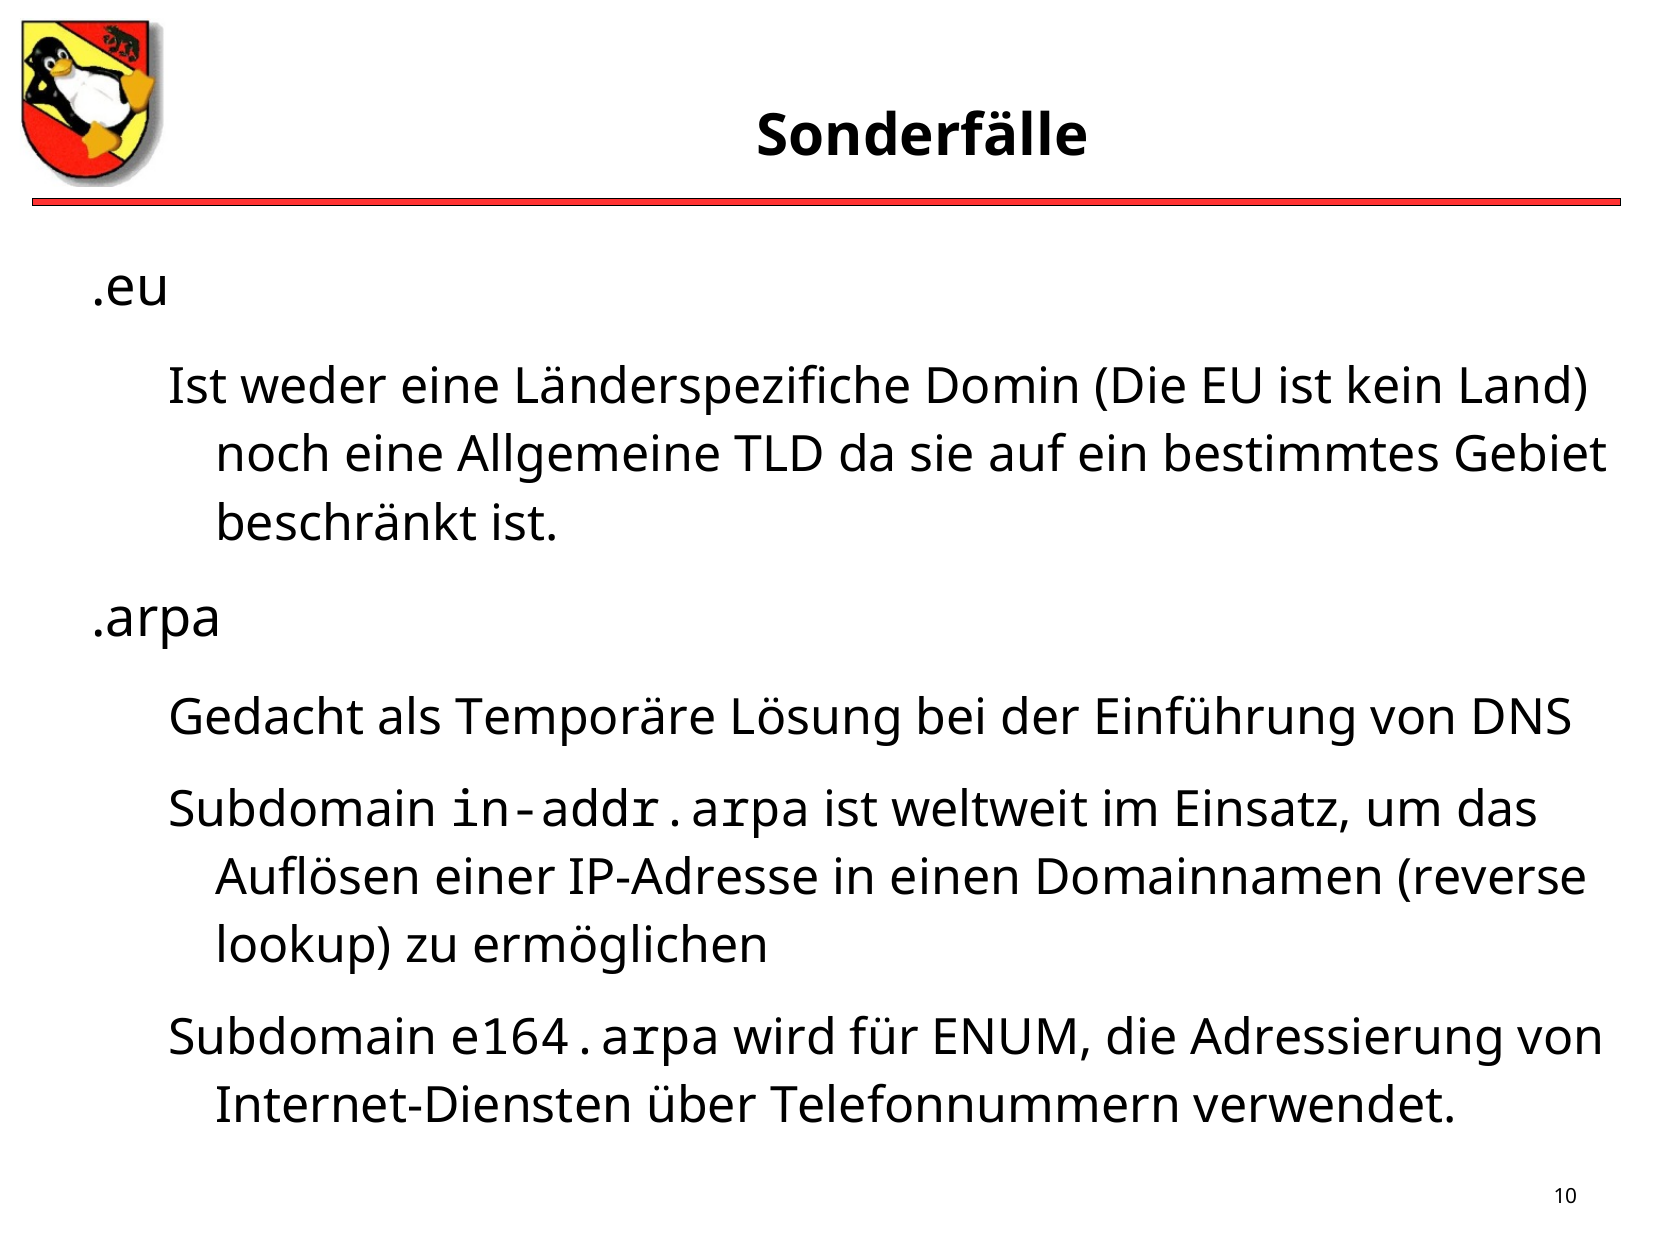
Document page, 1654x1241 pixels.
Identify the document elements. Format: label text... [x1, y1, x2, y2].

list .eu Ist weder eine Länderspezifiche Domin (Die EU ist kein Land) noch eine Allgemeine TLD da sie auf ein bestimmtes Gebiet beschränkt ist. .arpa Gedacht als Temporäre Lösung bei der Einführung von DNS Subdomain in-addr.arpa ist weltweit im Einsatz, um das Auflösen einer IP-Adresse in einen Domainnamen (reverse lookup) zu ermöglichen Subdomain e164.arpa wird für ENUM, die Adressierung von Internet-Diensten über Telefonnummern verwendet. [73, 247, 1610, 1152]
picture [19, 18, 168, 187]
title Sonderfälle [250, 88, 1595, 178]
